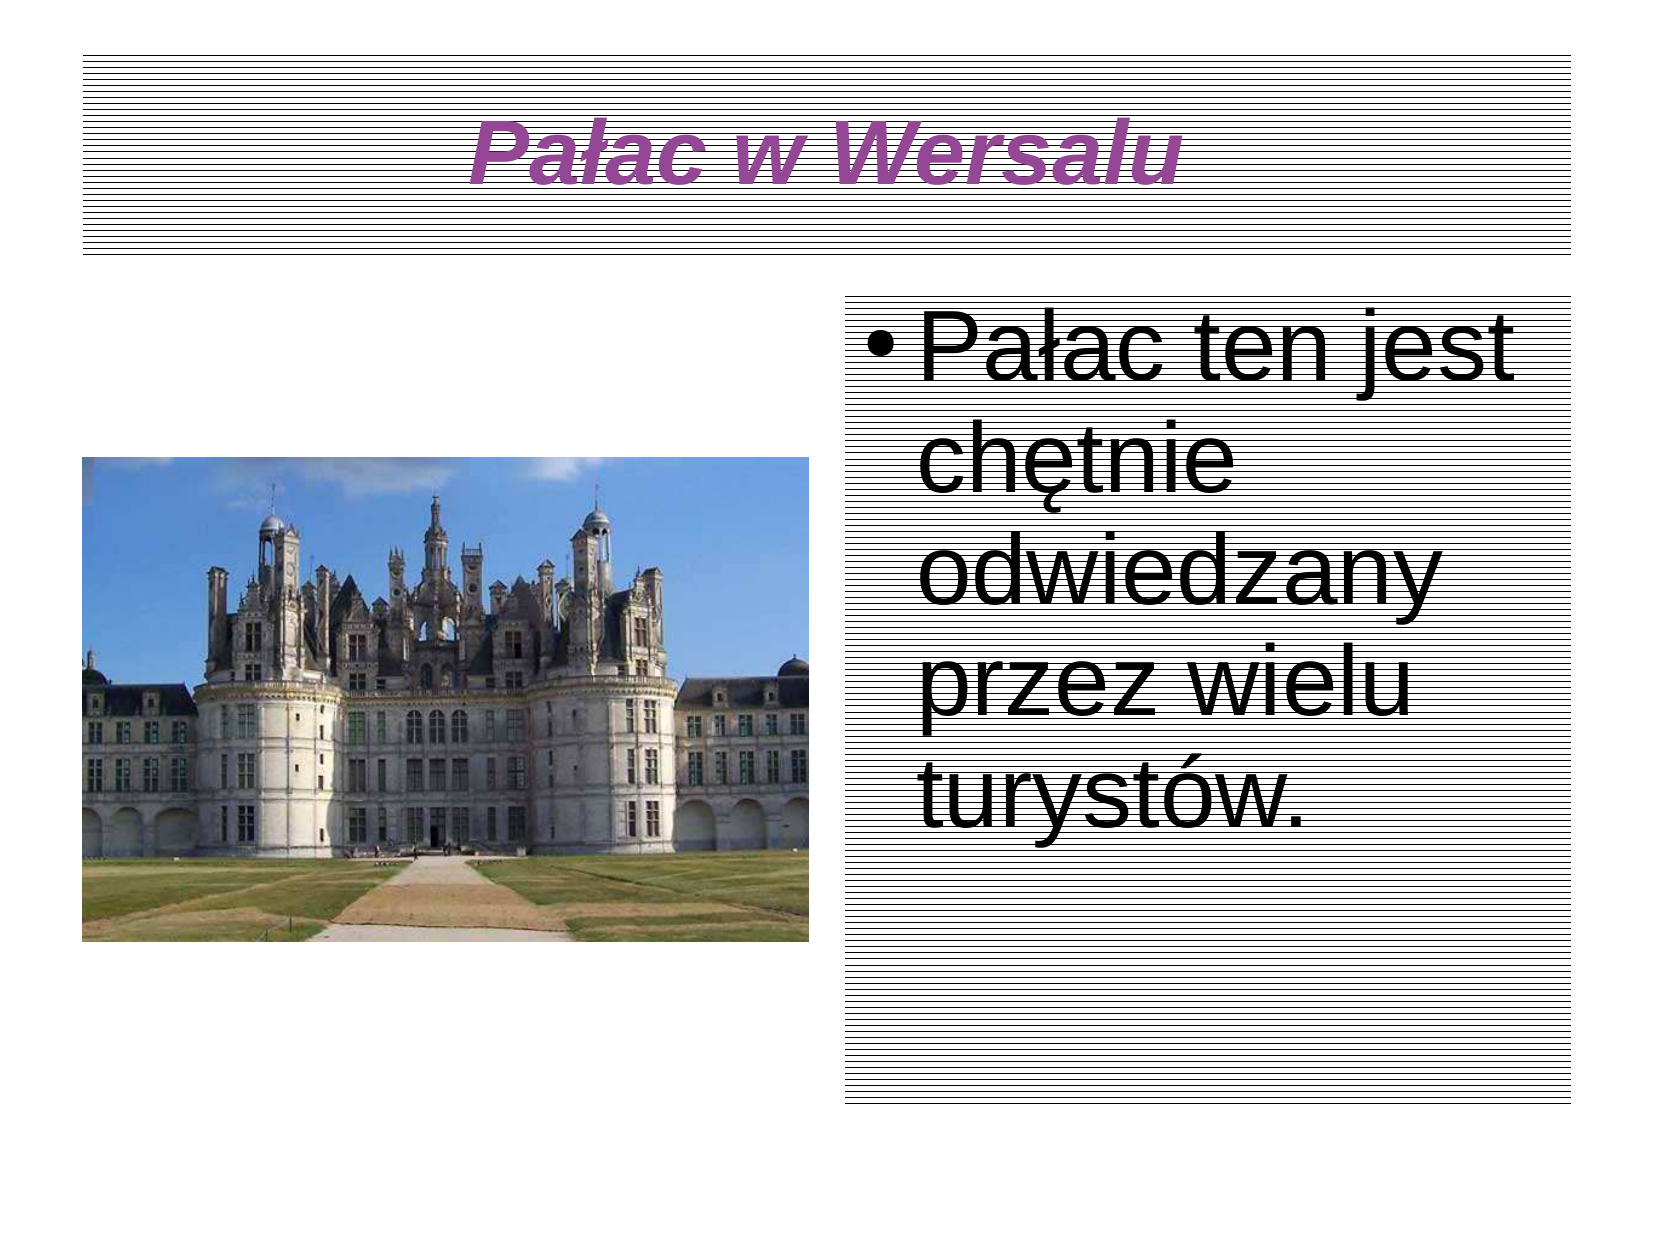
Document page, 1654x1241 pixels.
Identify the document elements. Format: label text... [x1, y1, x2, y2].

list Pałac ten jest chętnie odwiedzany przez wielu turystów. [845, 290, 1572, 1109]
title Pałac w Wersalu [82, 49, 1571, 257]
picture [82, 457, 809, 942]
